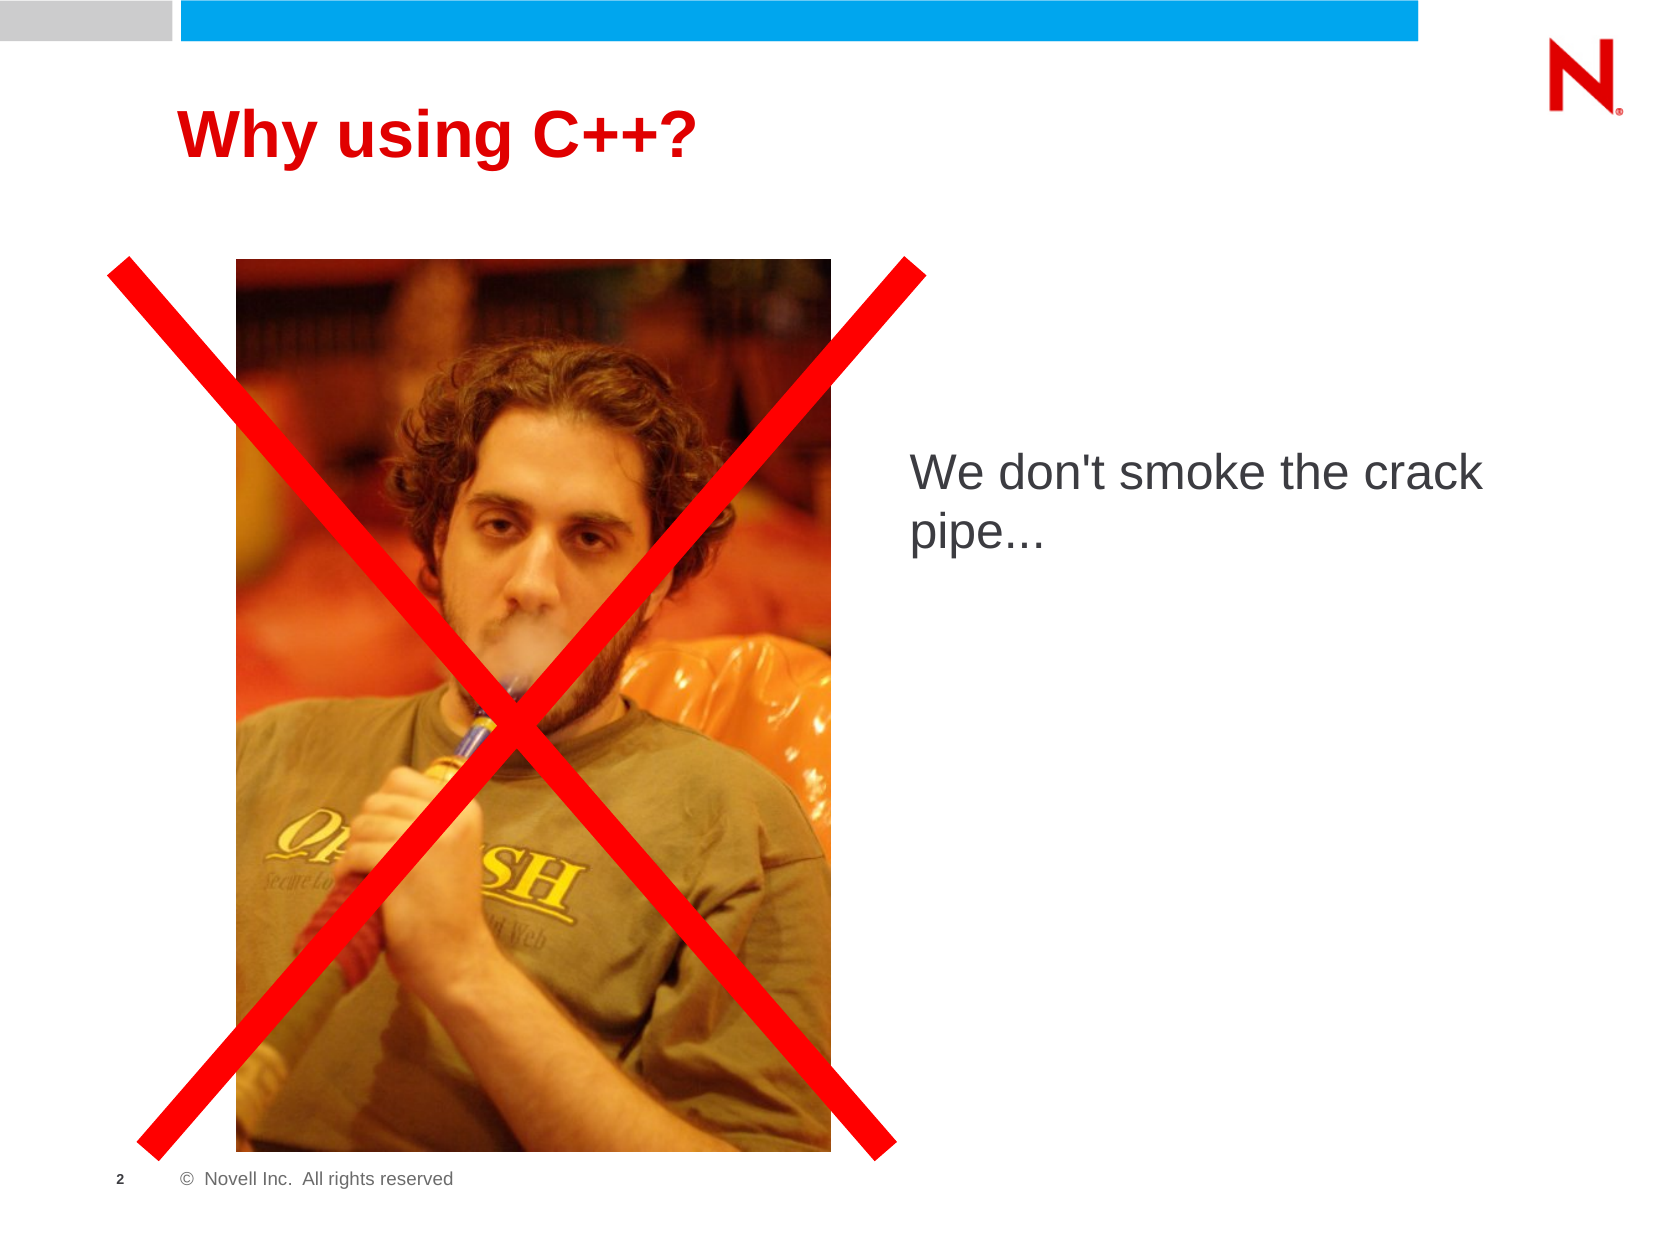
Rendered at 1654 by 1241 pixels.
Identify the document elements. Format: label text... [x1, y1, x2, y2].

list We don't smoke the crack pipe... [838, 441, 1565, 857]
picture [236, 259, 831, 1152]
title Why using C++? [177, 46, 1525, 226]
picture [1547, 35, 1624, 117]
